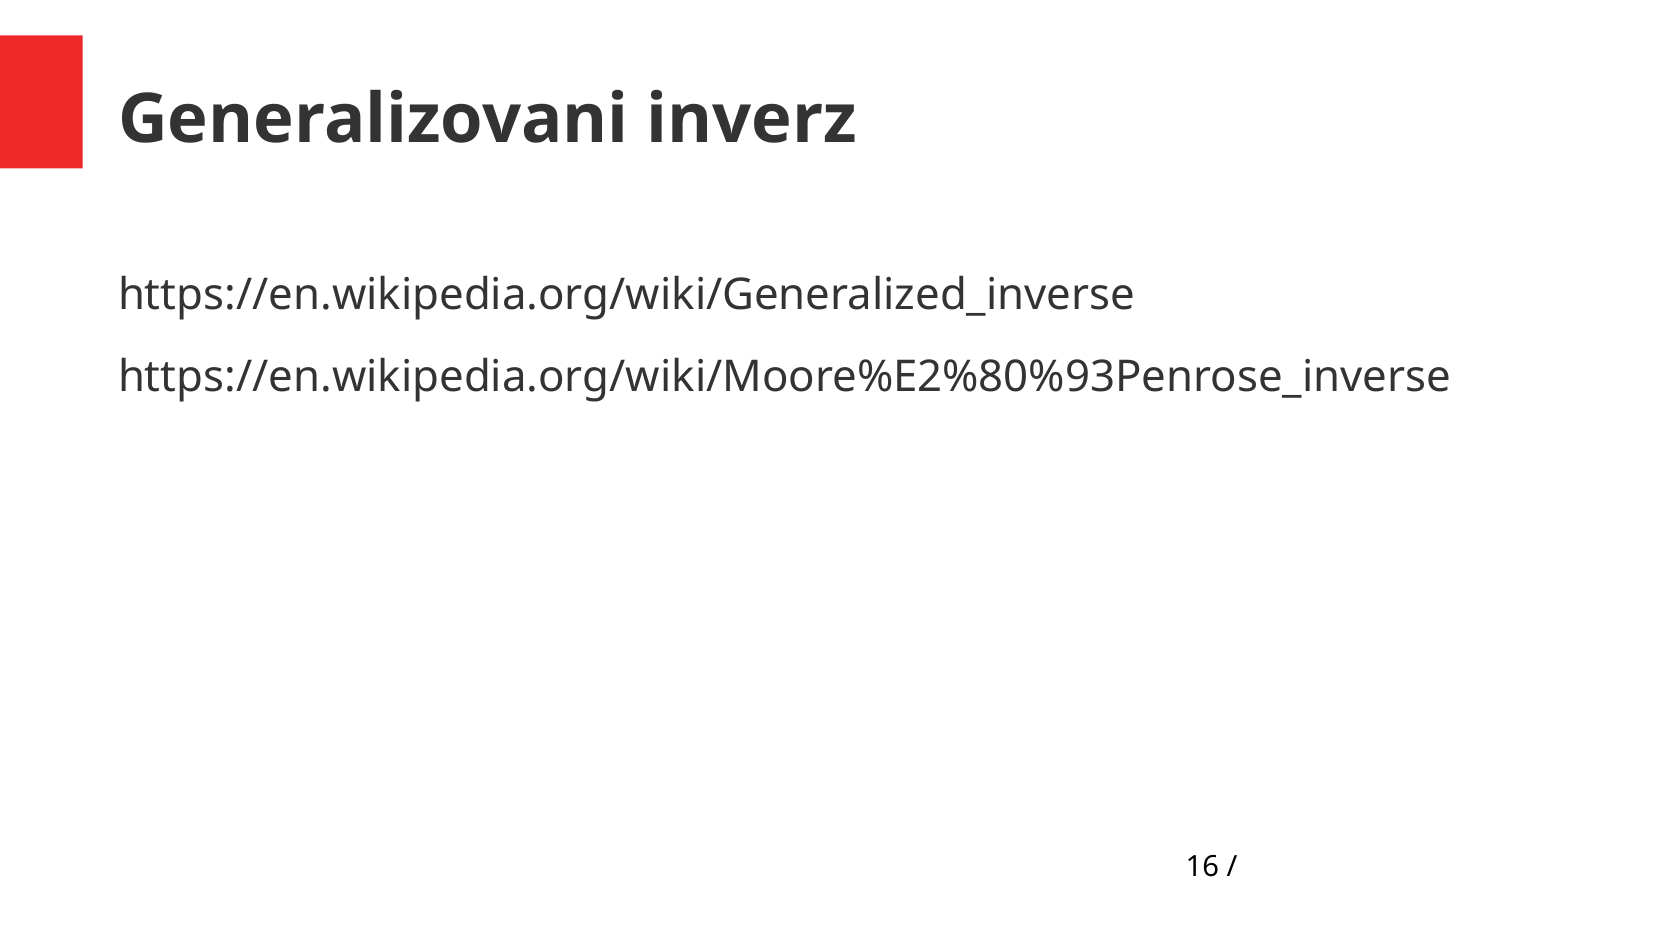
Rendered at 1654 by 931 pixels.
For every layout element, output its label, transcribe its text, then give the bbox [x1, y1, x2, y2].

list https://en.wikipedia.org/wiki/Generalized_inverse https://en.wikipedia.org/wiki/Moore%E2%80%93Penrose_inverse [118, 265, 1536, 806]
title Generalizovani inverz [118, 37, 1571, 193]
text_box / [1185, 847, 1571, 912]
